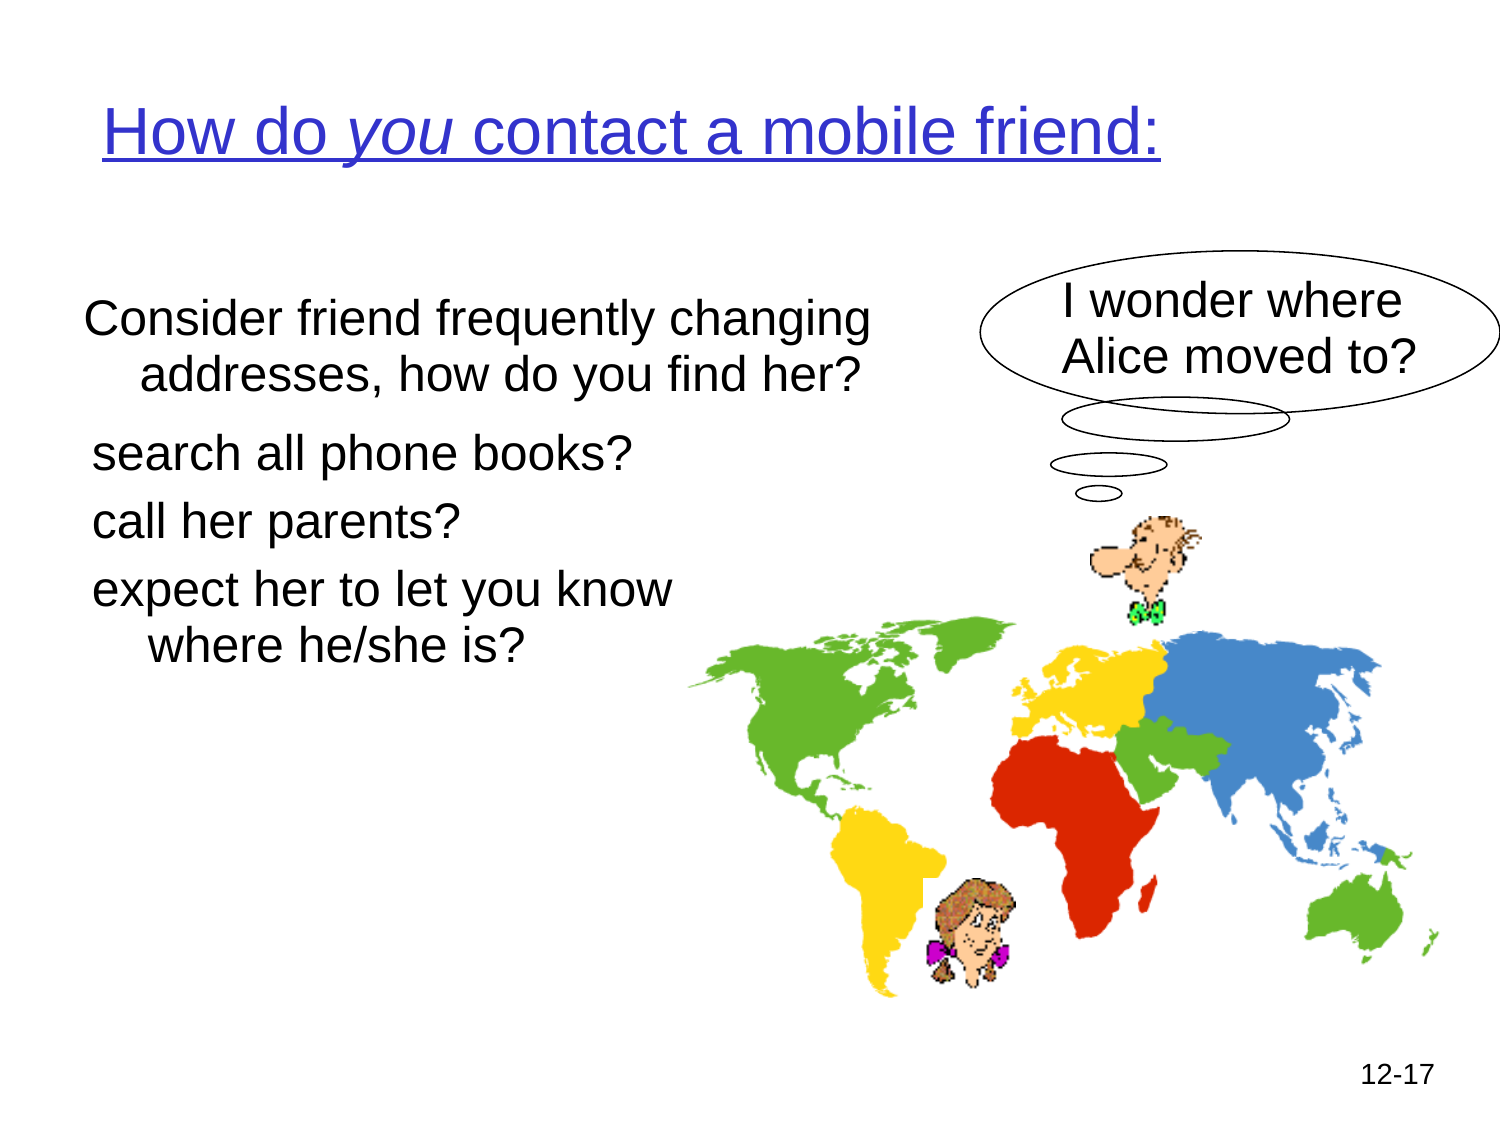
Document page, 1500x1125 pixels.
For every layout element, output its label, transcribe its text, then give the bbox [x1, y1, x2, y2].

title How do you contact a mobile friend: [87, 37, 1363, 225]
text_box I wonder where Alice moved to? [1395, 265, 1481, 299]
picture [666, 516, 1456, 1021]
text_box I wonder where Alice moved to? [1046, 265, 1481, 393]
list search all phone books? call her parents? expect her to let you know where he/she is? [77, 463, 705, 824]
text_box I wonder where Alice moved to? [1420, 365, 1481, 393]
text_box Consider friend frequently changing addresses, how do you find her? [68, 282, 942, 463]
